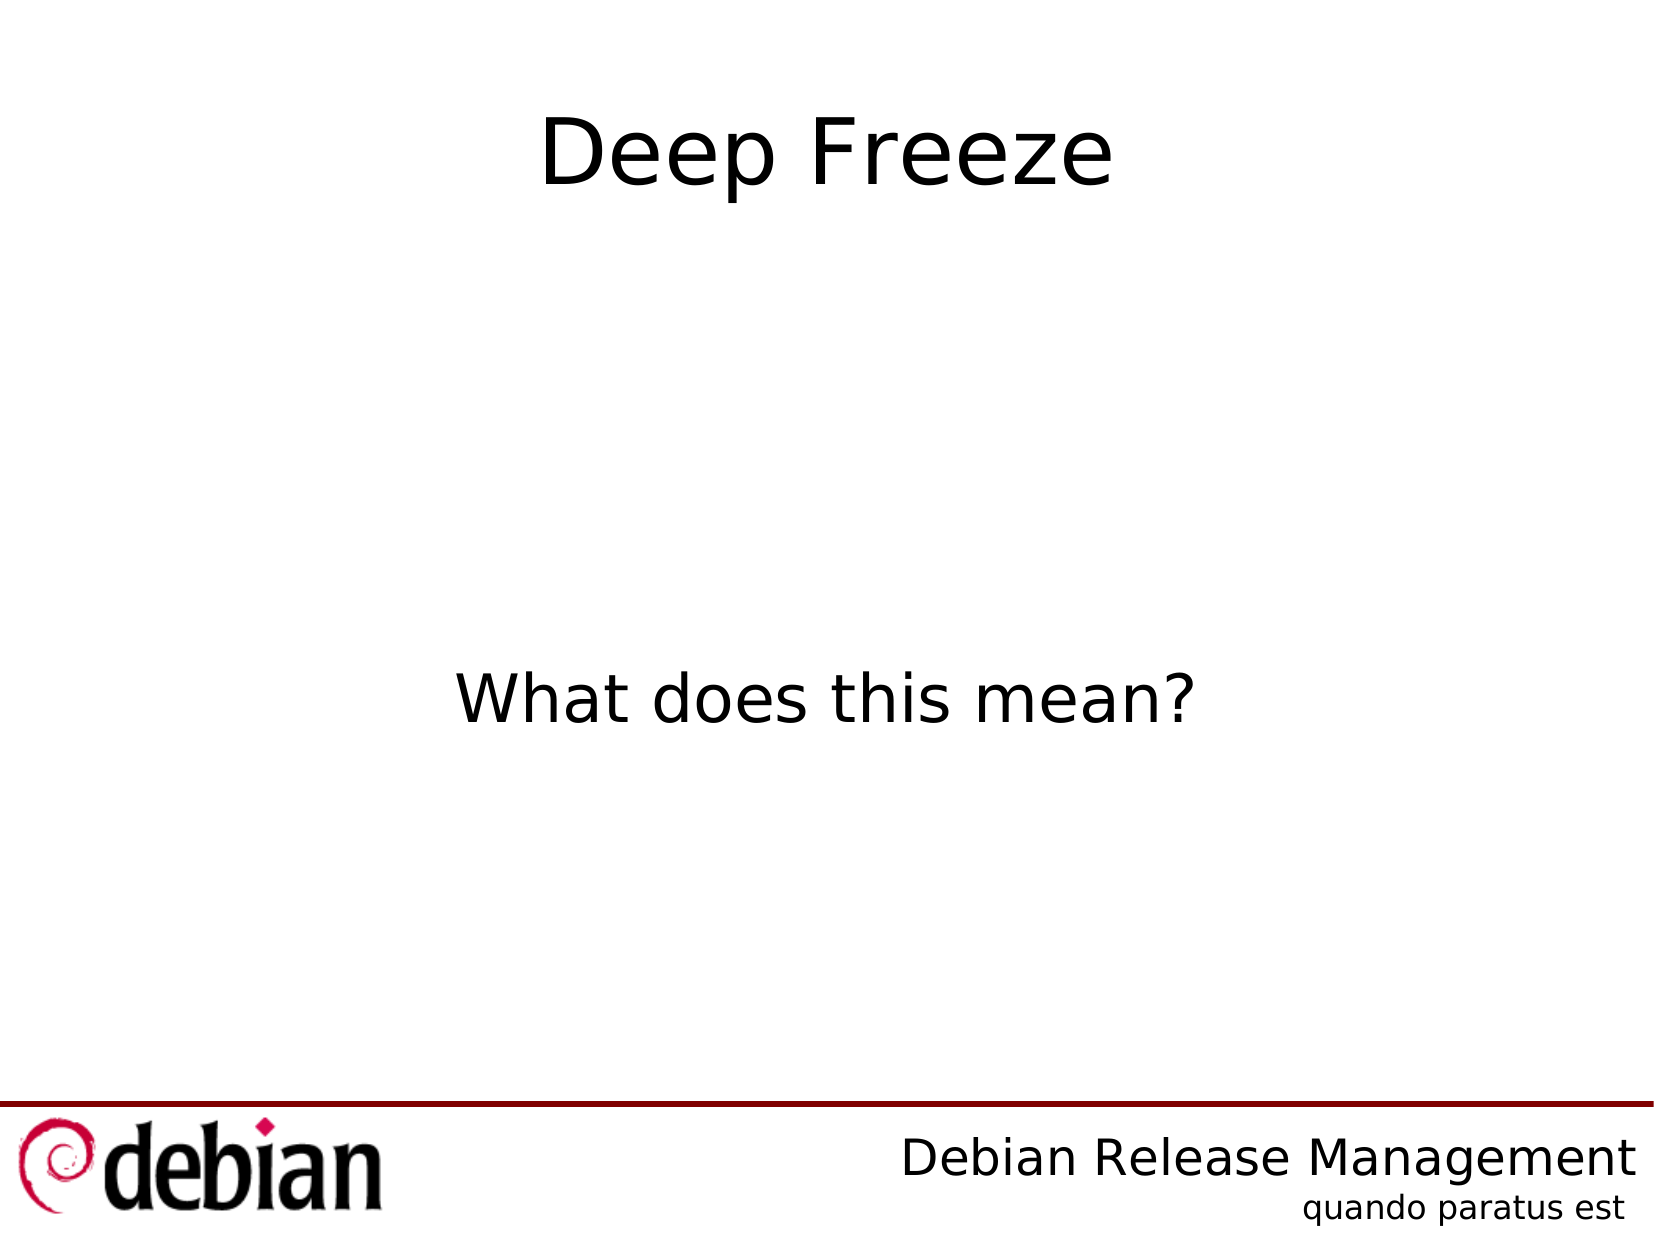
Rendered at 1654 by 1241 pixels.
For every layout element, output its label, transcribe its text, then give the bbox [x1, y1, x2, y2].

subtitle What does this mean? [82, 297, 1571, 1102]
title Deep Freeze [82, 56, 1571, 250]
picture [16, 1110, 420, 1239]
